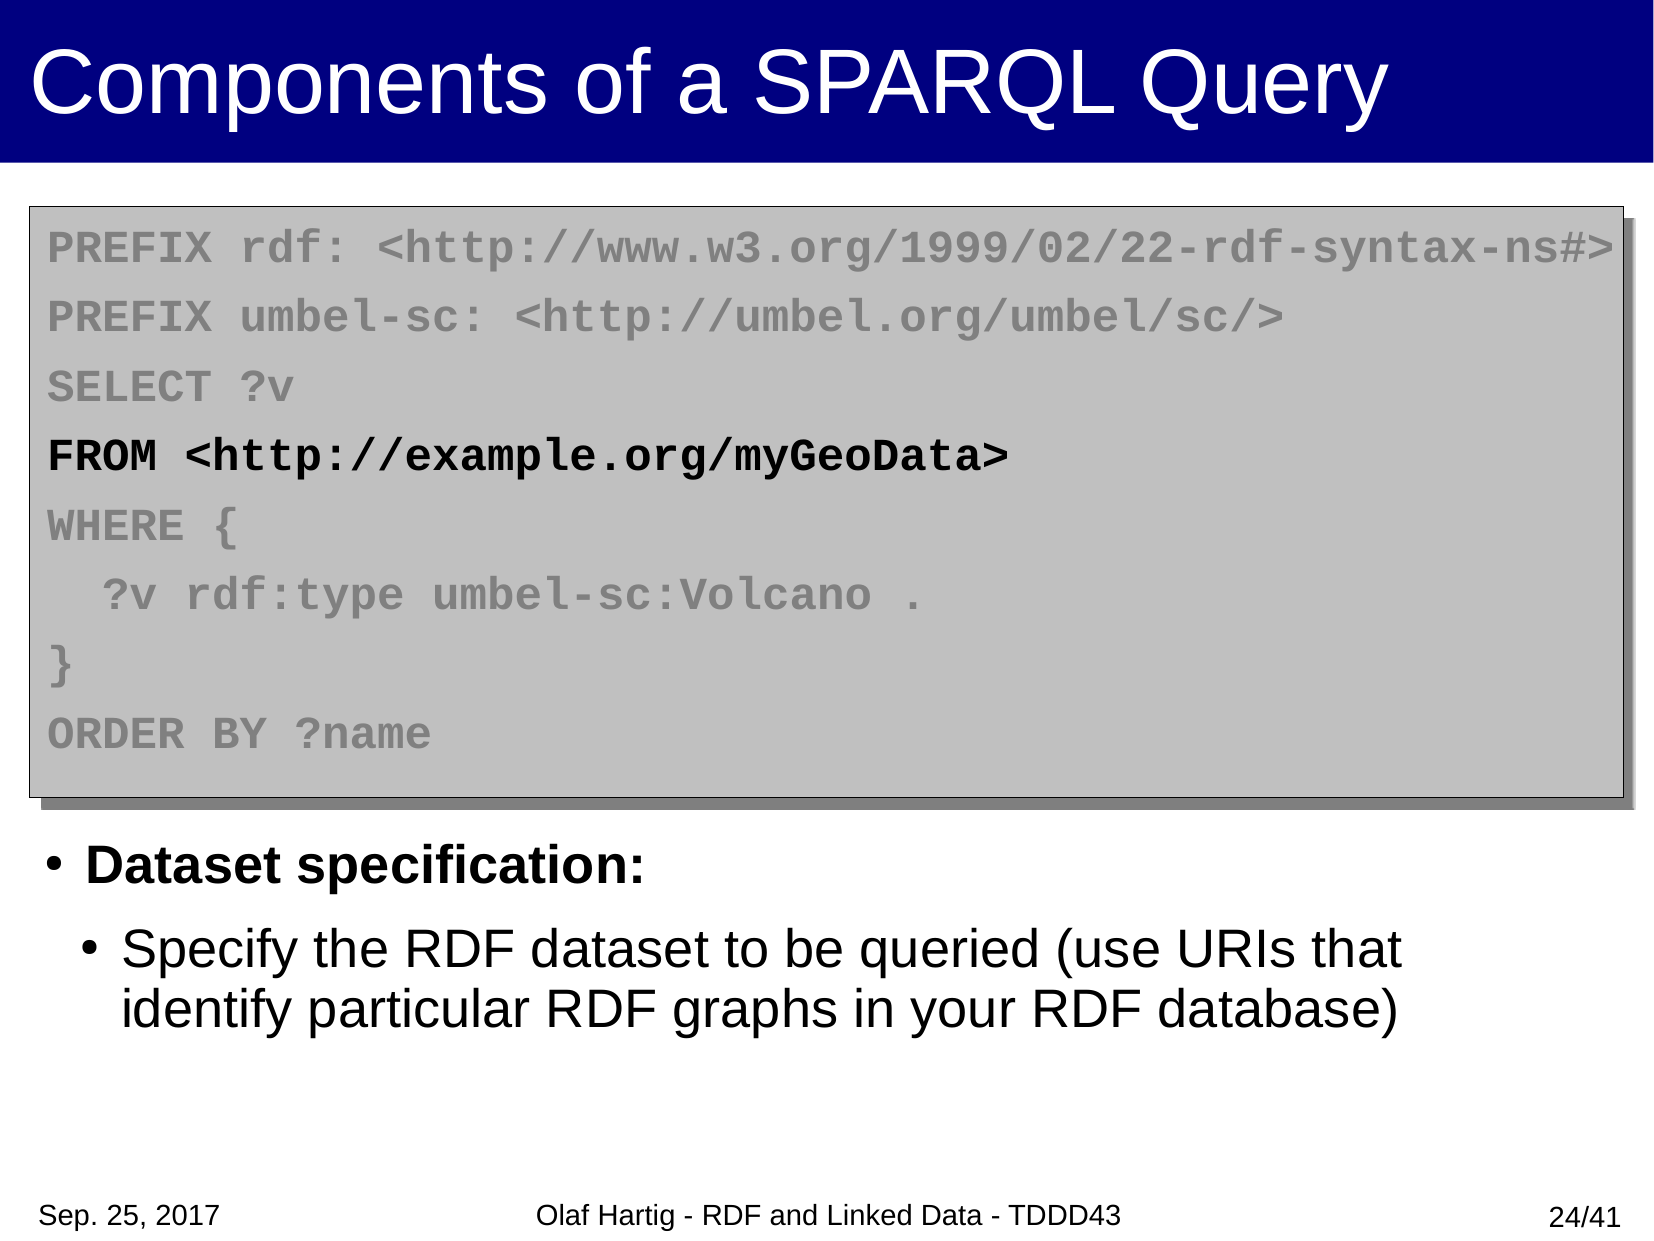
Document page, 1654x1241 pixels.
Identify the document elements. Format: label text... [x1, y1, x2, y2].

text_box PREFIX rdf: <http://www.w3.org/1999/02/22-rdf-syntax-ns#> PREFIX umbel-sc: <http://umbel.org/umbel/sc/> SELECT ?v FROM <http://example.org/myGeoData> WHERE { ?v rdf:type umbel-sc:Volcano . } ORDER BY ?name [29, 206, 1624, 798]
text_box Dataset specification: Specify the RDF dataset to be queried (use URIs that identify particular RDF graphs in your RDF database) [29, 826, 1625, 1152]
title Components of a SPARQL Query [0, 0, 1654, 163]
